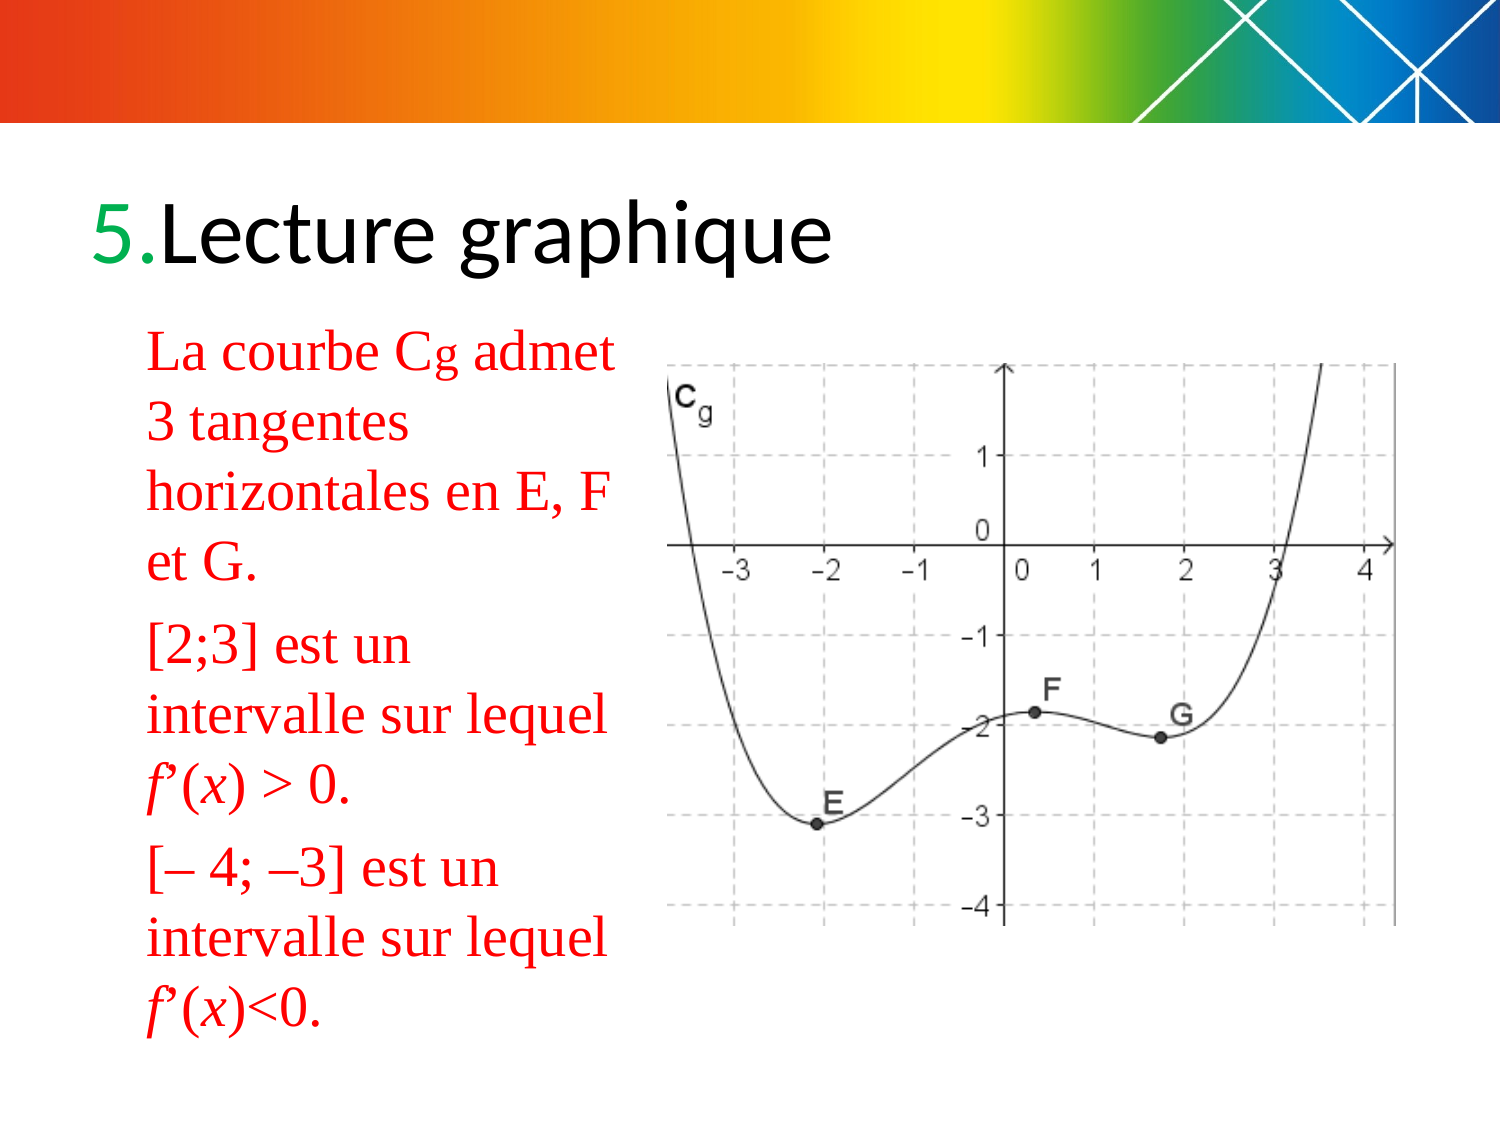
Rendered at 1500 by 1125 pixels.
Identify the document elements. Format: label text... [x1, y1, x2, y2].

picture [1340, 0, 1500, 123]
picture [667, 363, 1396, 926]
picture [0, 0, 1358, 123]
title 5.Lecture graphique [75, 164, 1425, 305]
list La courbe Cg admet 3 tangentes horizontales en E, F et G. [2;3] est un intervalle sur lequel f’(x) > 0. [– 4; –3] est un intervalle sur lequel f’(x)<0. [75, 304, 645, 1067]
